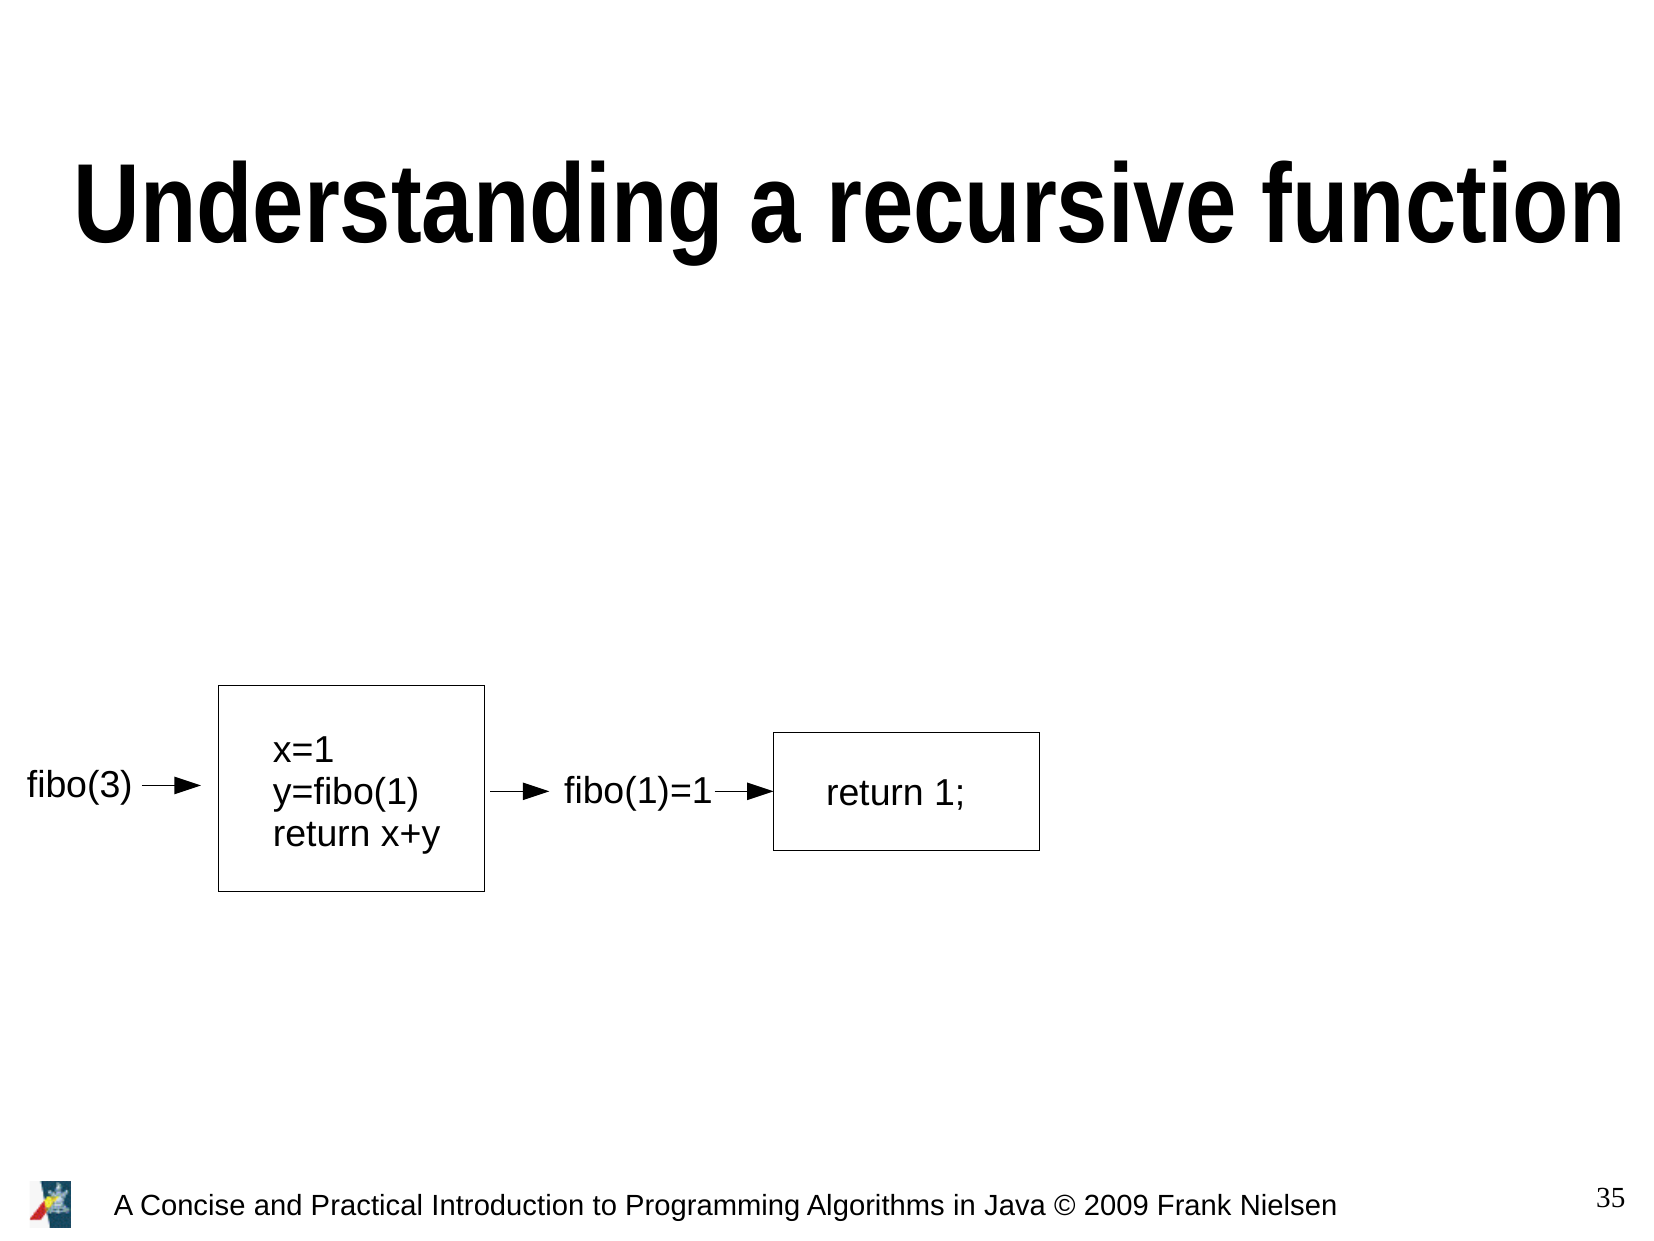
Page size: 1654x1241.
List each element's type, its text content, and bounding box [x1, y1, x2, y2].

text_box x=1 y=fibo(1) return x+y [258, 721, 455, 863]
text_box Understanding a recursive function [59, 129, 1641, 274]
picture [29, 1181, 71, 1228]
text_box fibo(3) [12, 755, 148, 813]
text_box fibo(1)=1 [549, 761, 728, 819]
text_box return 1; [811, 763, 981, 821]
